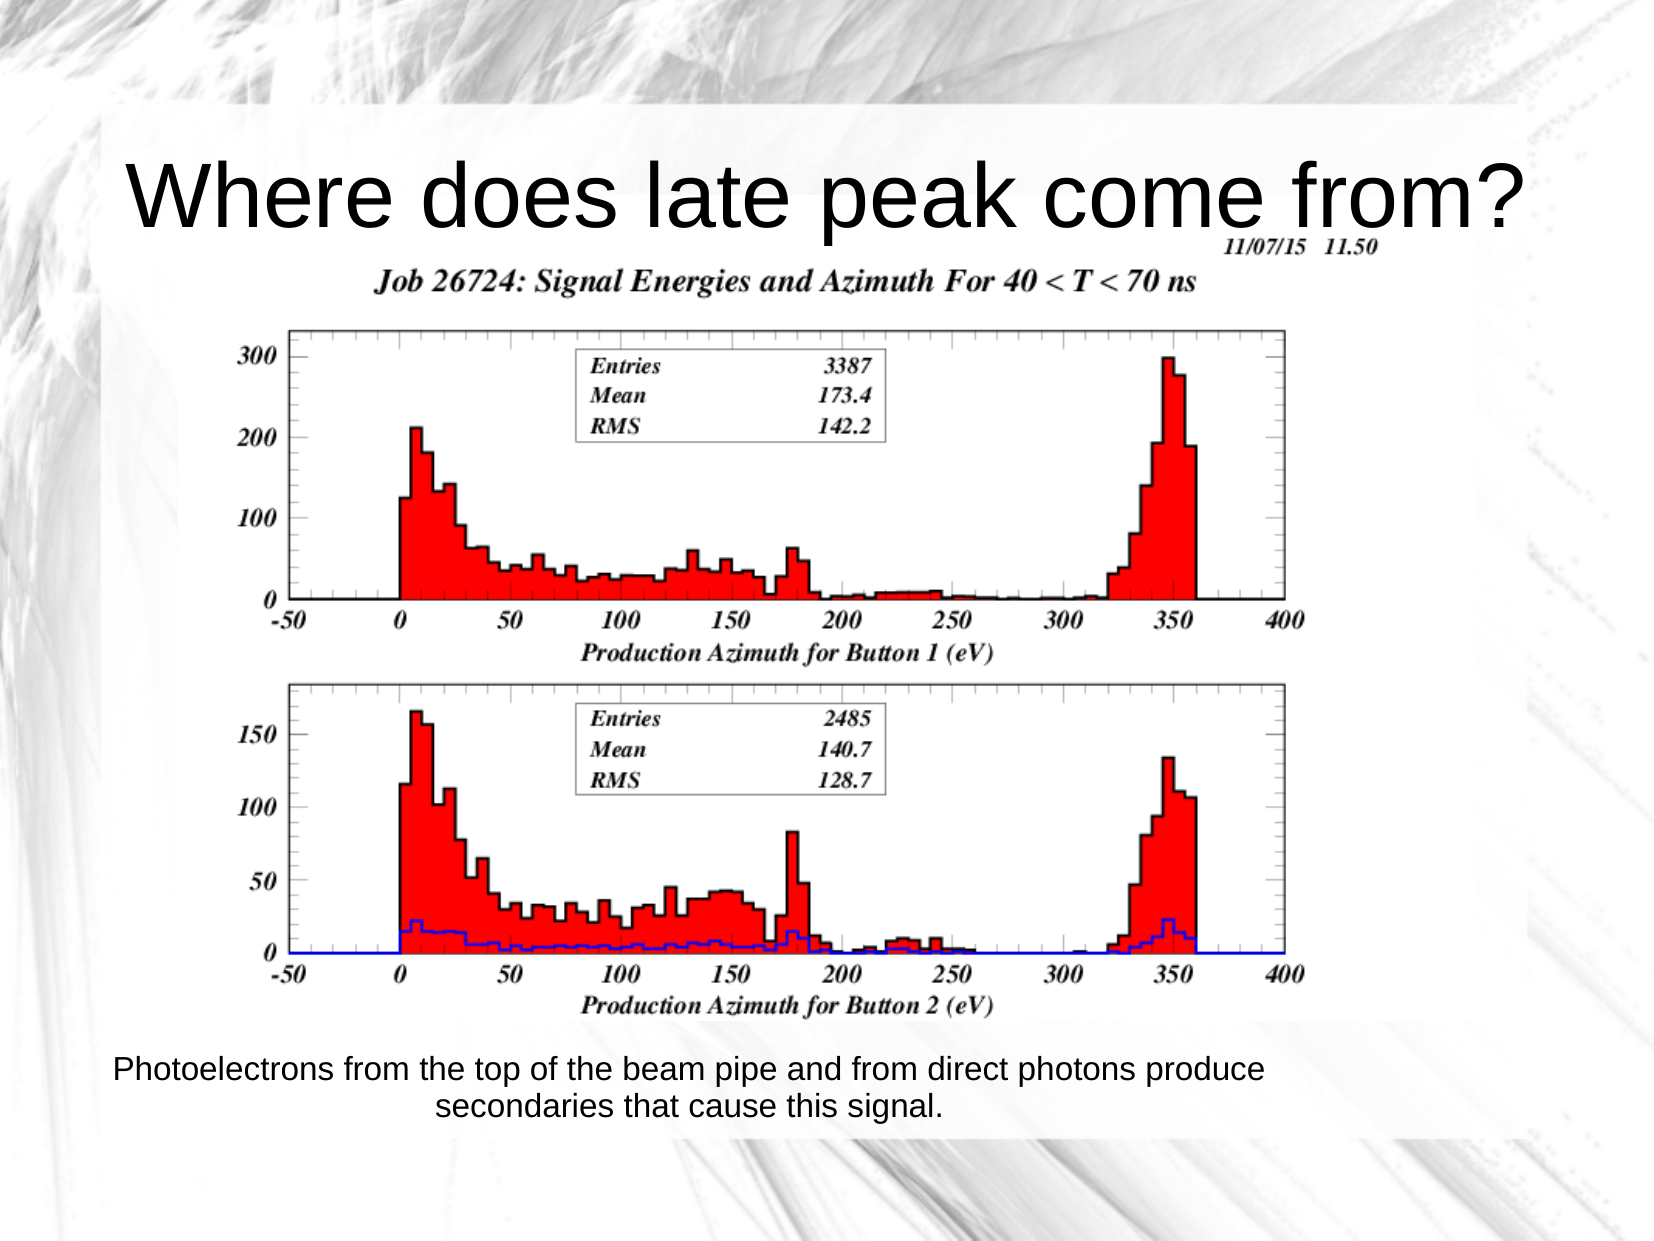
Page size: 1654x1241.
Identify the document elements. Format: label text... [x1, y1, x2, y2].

picture [0, 0, 1654, 1241]
text_box Photoelectrons from the top of the beam pipe and from direct photons produce secondaries that cause this signal. [112, 1050, 1426, 1128]
title Where does late peak come from? [58, 112, 1596, 281]
